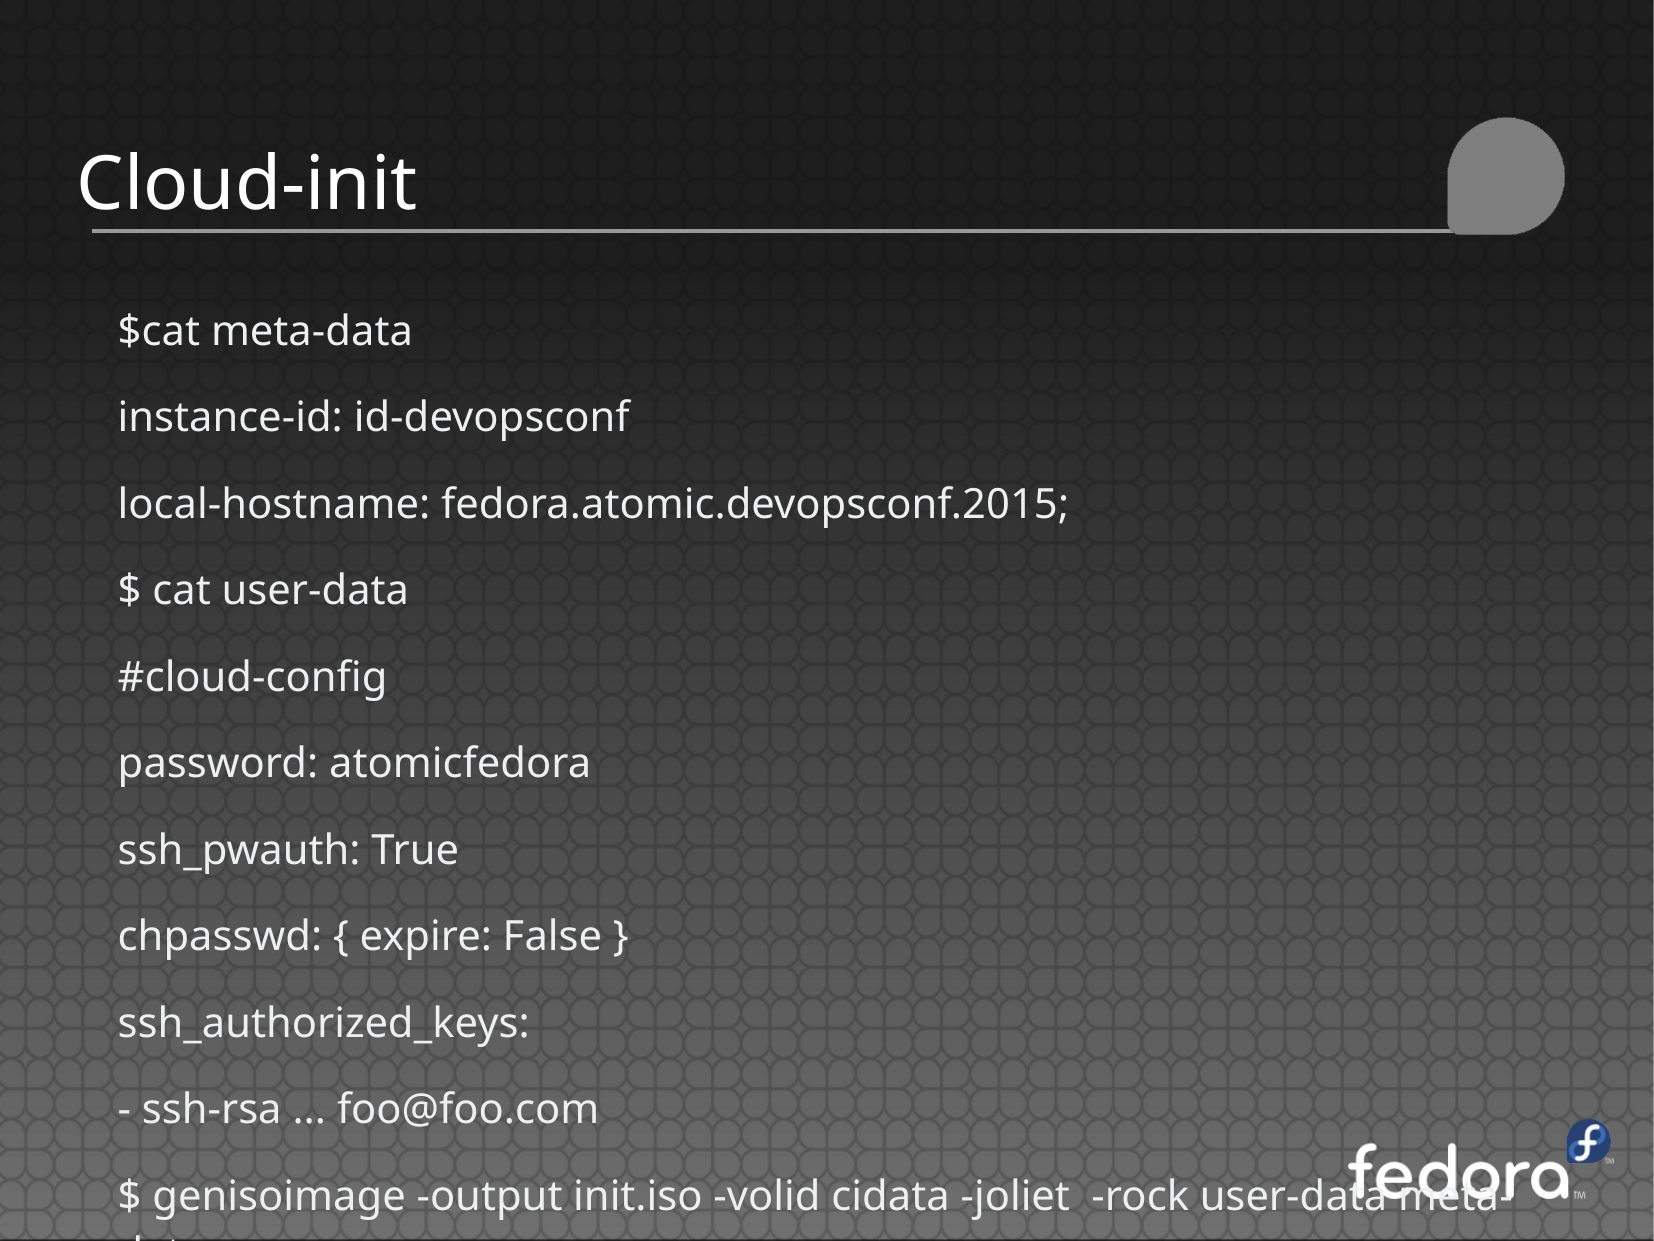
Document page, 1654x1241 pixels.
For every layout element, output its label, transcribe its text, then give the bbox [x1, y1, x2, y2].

list $cat meta-data instance-id: id-devopsconf local-hostname: fedora.atomic.devopsconf.2015; $ cat user-data #cloud-config password: atomicfedora ssh_pwauth: True chpasswd: { expire: False } ssh_authorized_keys: - ssh-rsa ... foo@foo.com $ genisoimage -output init.iso -volid cidata -joliet -rock user-data meta-data [46, 300, 1536, 1241]
title Cloud-init [76, 112, 1566, 249]
picture [0, 0, 1654, 1241]
